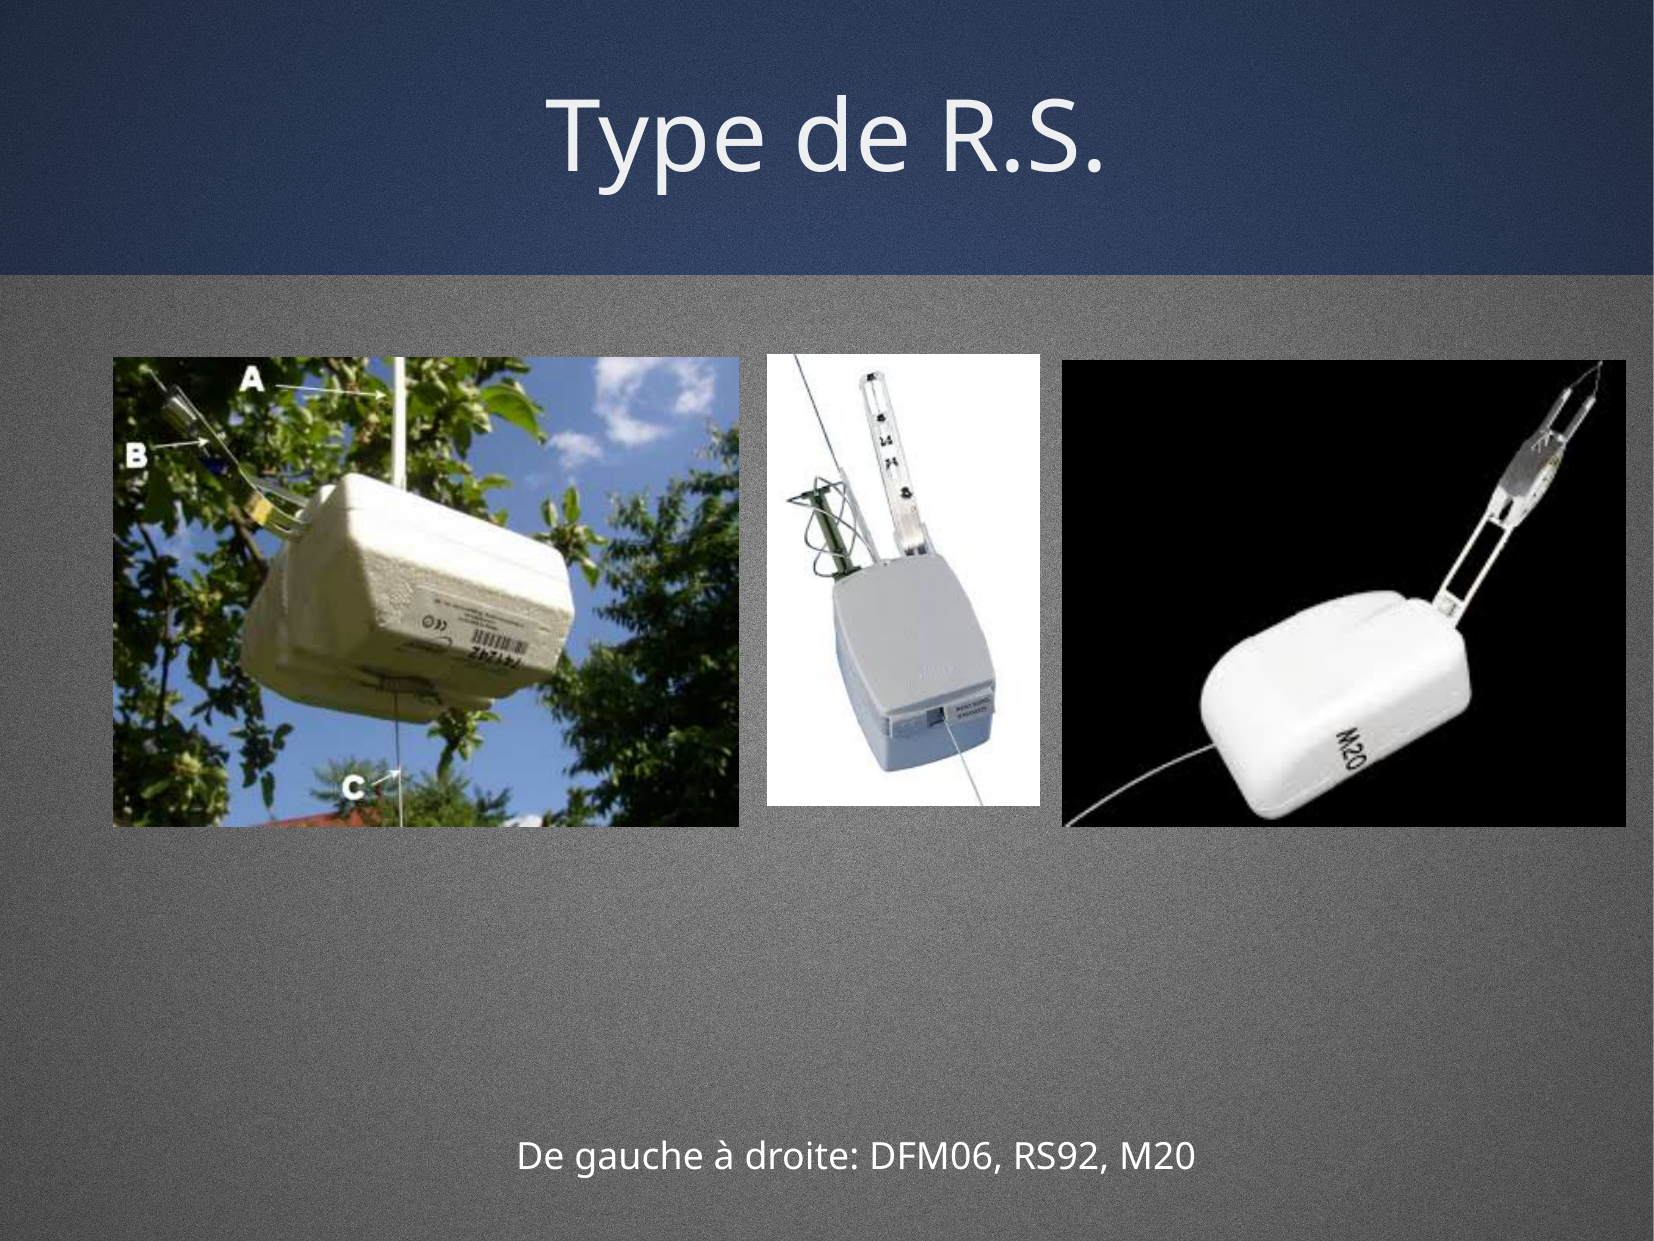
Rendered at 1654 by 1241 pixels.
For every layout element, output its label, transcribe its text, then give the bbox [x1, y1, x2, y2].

title Type de R.S. [88, 29, 1565, 237]
text_box De gauche à droite: DFM06, RS92, M20 [324, 1122, 1388, 1181]
picture [0, 0, 1654, 1241]
